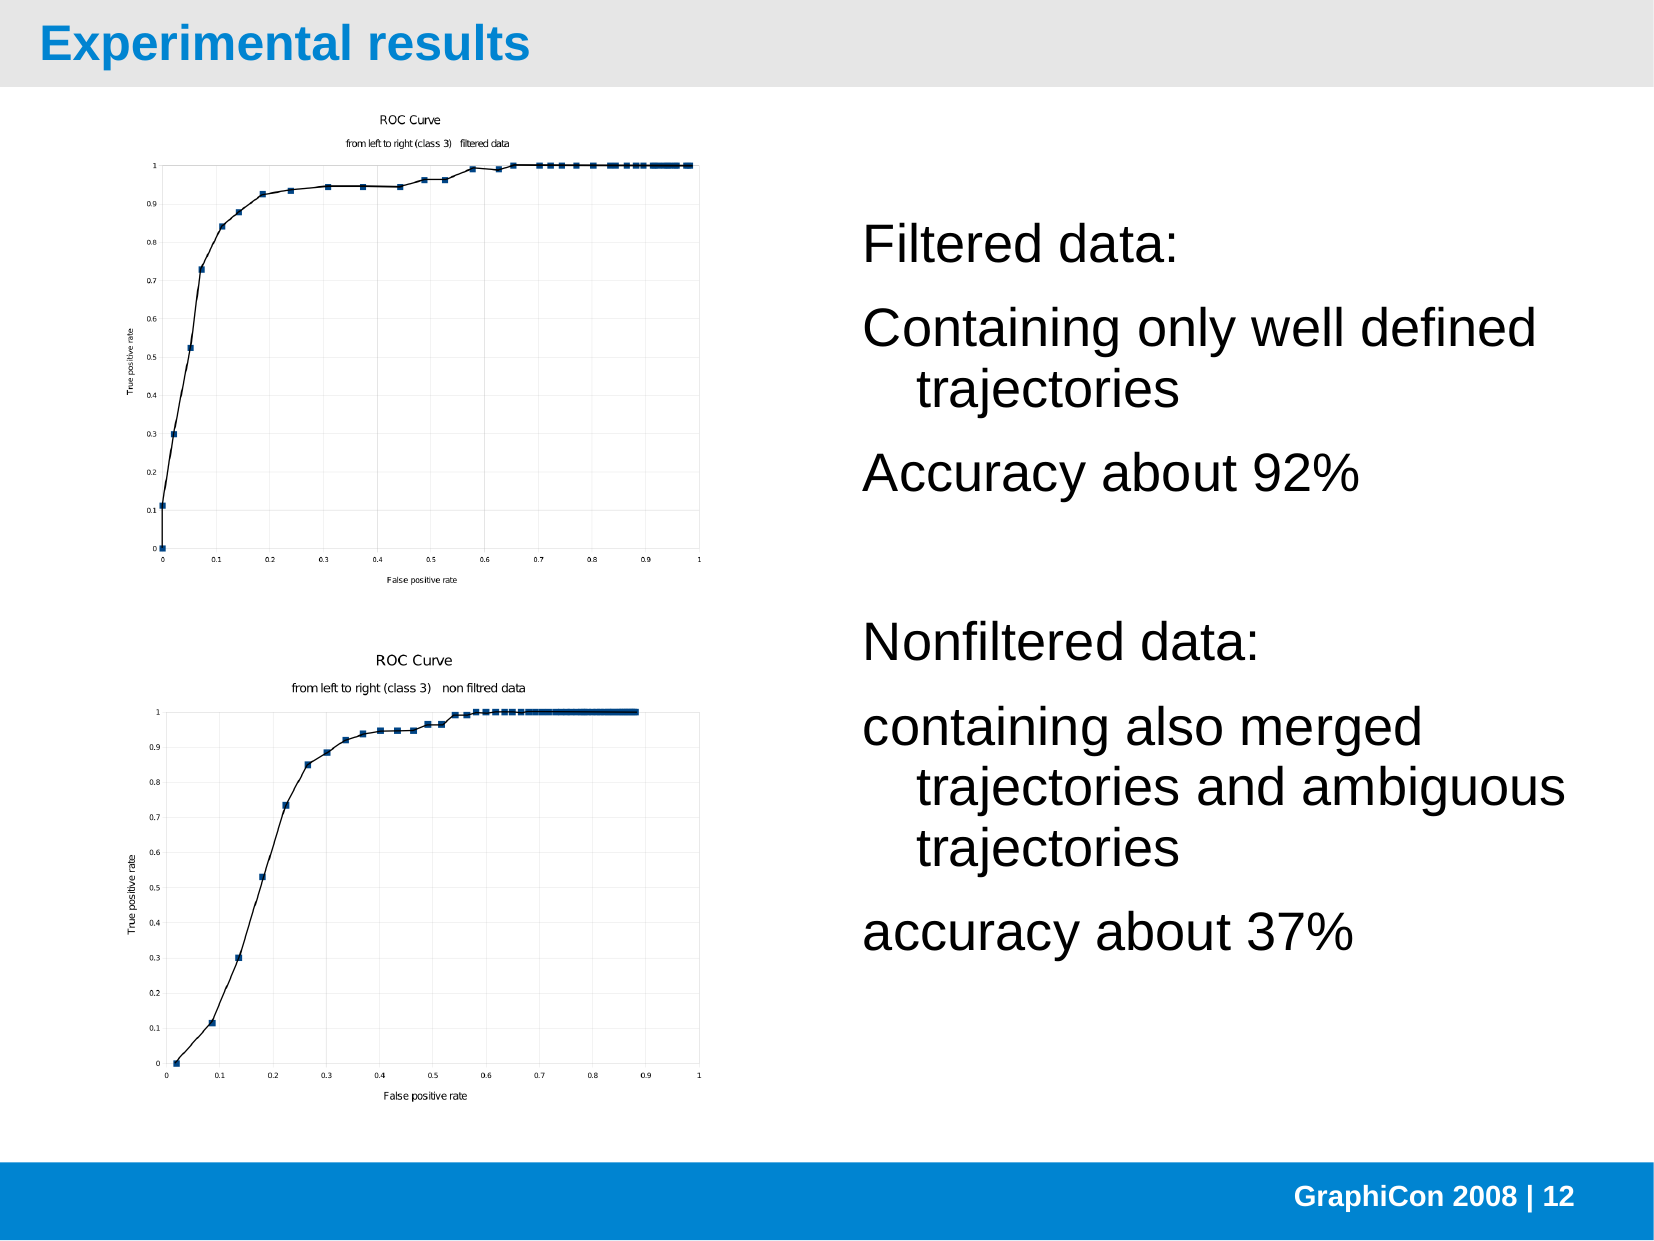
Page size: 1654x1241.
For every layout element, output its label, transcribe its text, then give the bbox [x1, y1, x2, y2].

picture [112, 641, 713, 1112]
picture [112, 102, 713, 595]
title Experimental results [39, 5, 1615, 81]
list Filtered data: Containing only well defined trajectories Accuracy about 92% Non­filtered data: containing also merged trajectories and ambiguous trajectories accuracy about 37% [845, 213, 1572, 1030]
